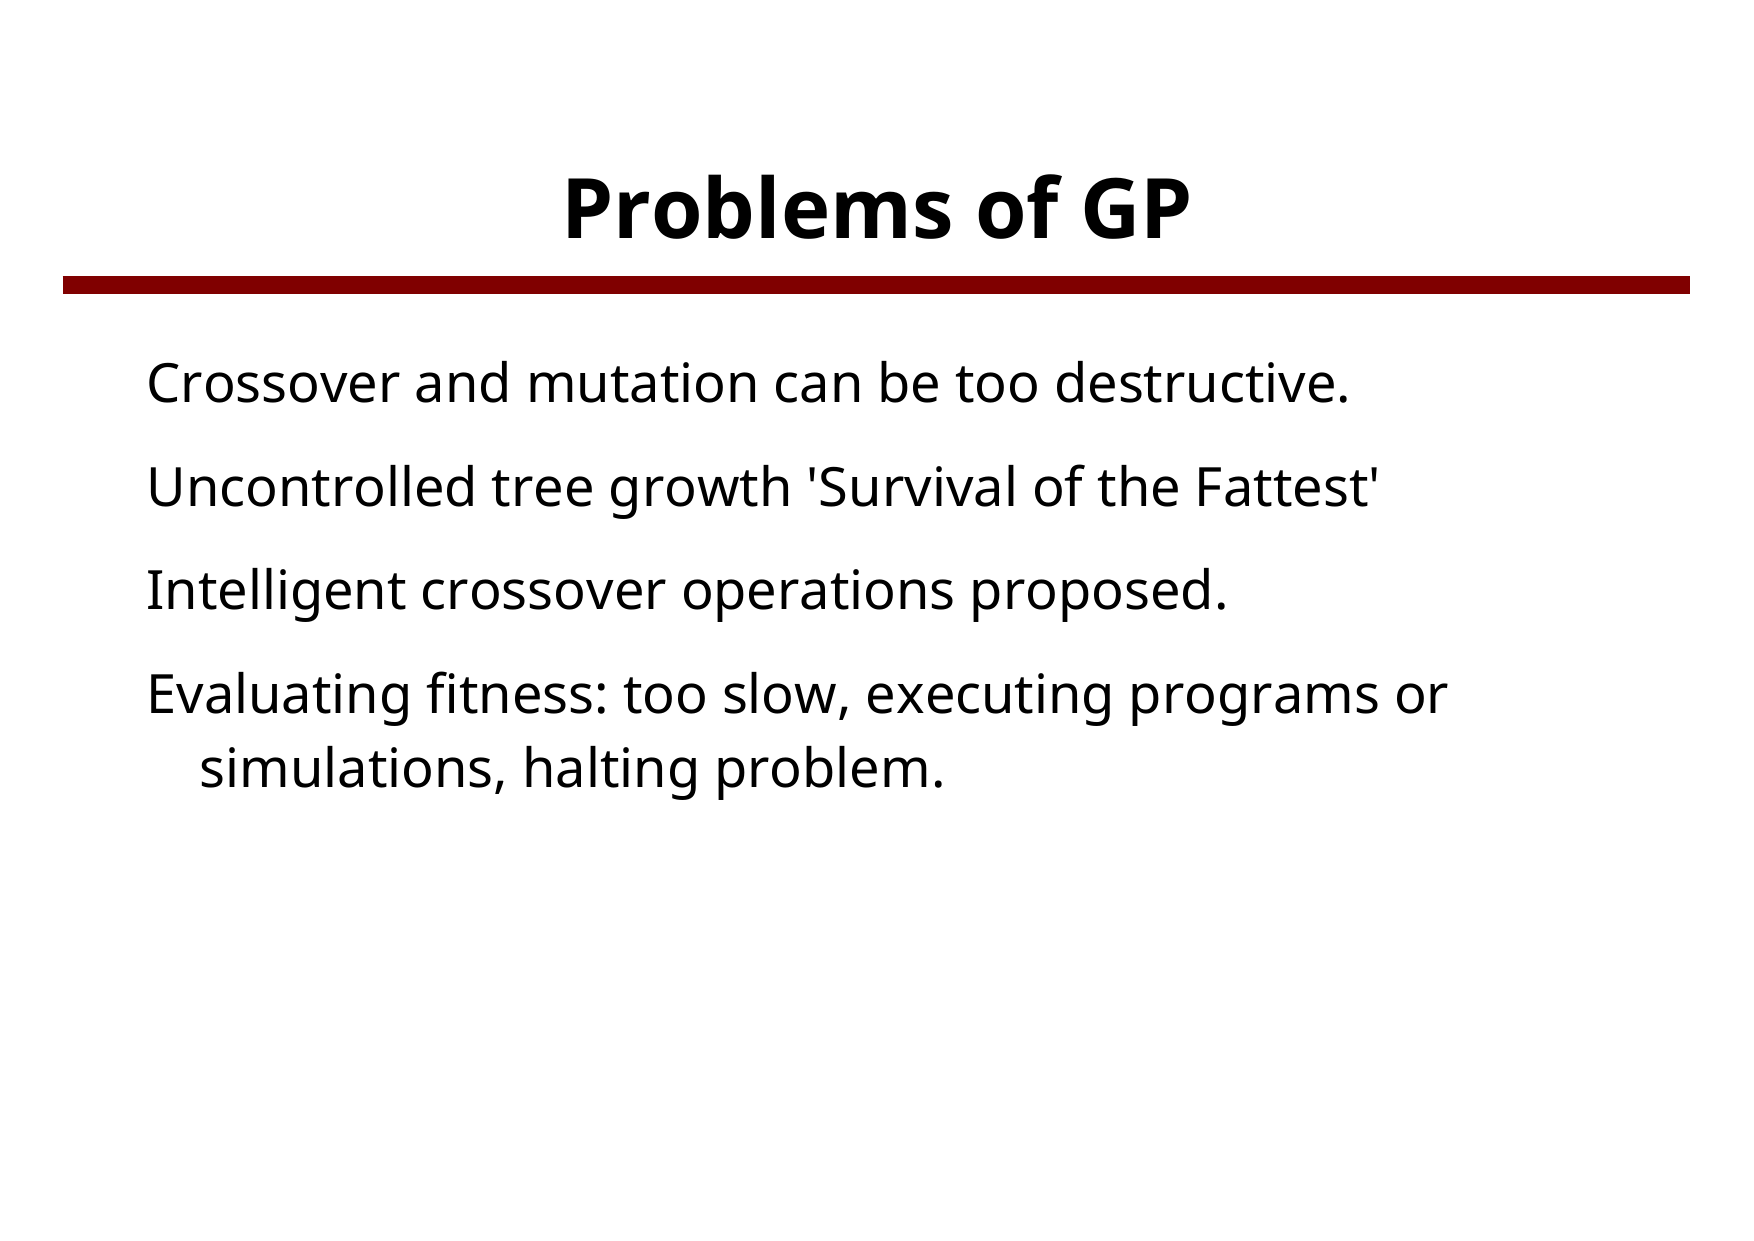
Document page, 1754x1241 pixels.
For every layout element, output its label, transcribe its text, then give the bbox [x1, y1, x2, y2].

list Crossover and mutation can be too destructive. Uncontrolled tree growth 'Survival of the Fattest' Intelligent crossover operations proposed. Evaluating fitness: too slow, executing programs or simulations, halting problem. [128, 344, 1627, 1127]
title Problems of GP [128, 102, 1627, 311]
